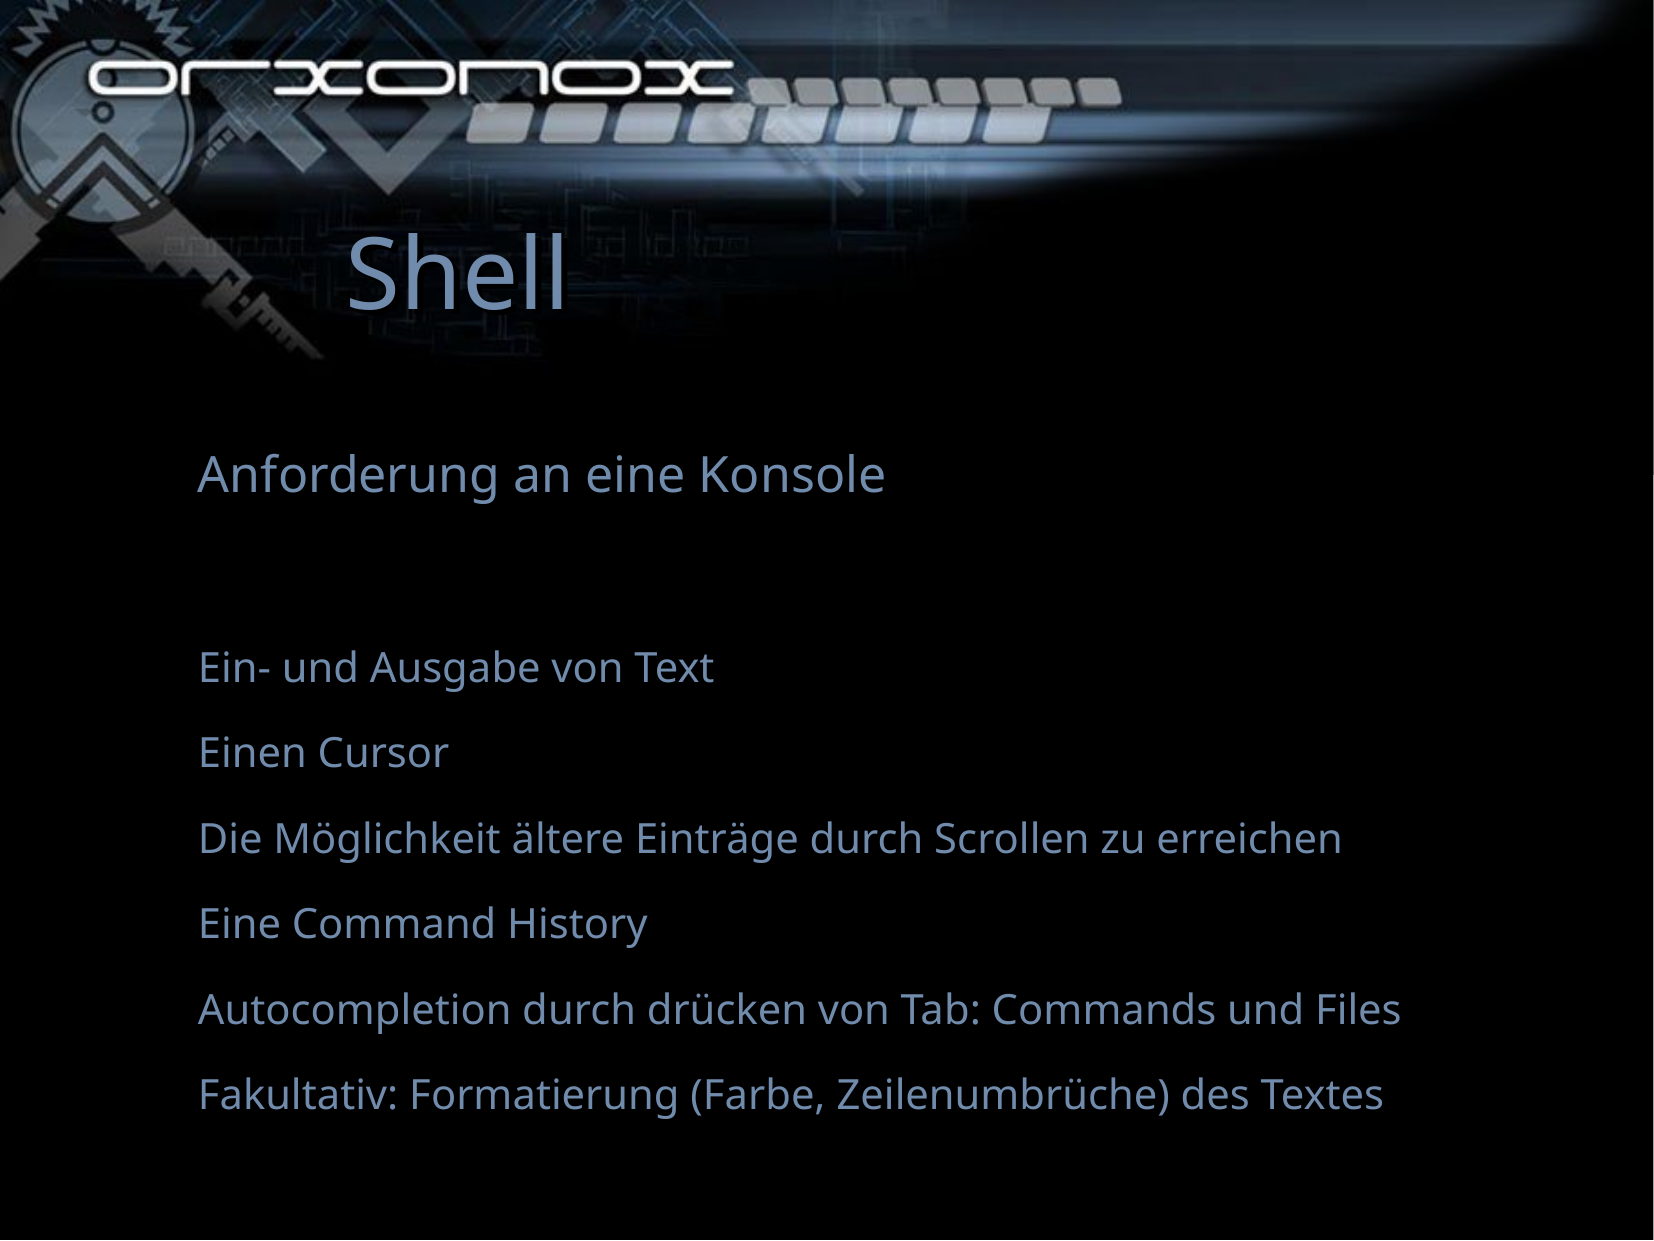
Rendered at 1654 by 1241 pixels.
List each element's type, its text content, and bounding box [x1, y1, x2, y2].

picture [0, 0, 1654, 475]
text_box Shell [330, 194, 1306, 250]
text_box Anforderung an eine Konsole Ein- und Ausgabe von Text Einen Cursor Die Möglichkeit ältere Einträge durch Scrollen zu erreichen Eine Command History Autocompletion durch drücken von Tab: Commands und Files Fakultativ: Formatierung (Farbe, Zeilenumbrüche) des Textes [147, 397, 1536, 1158]
